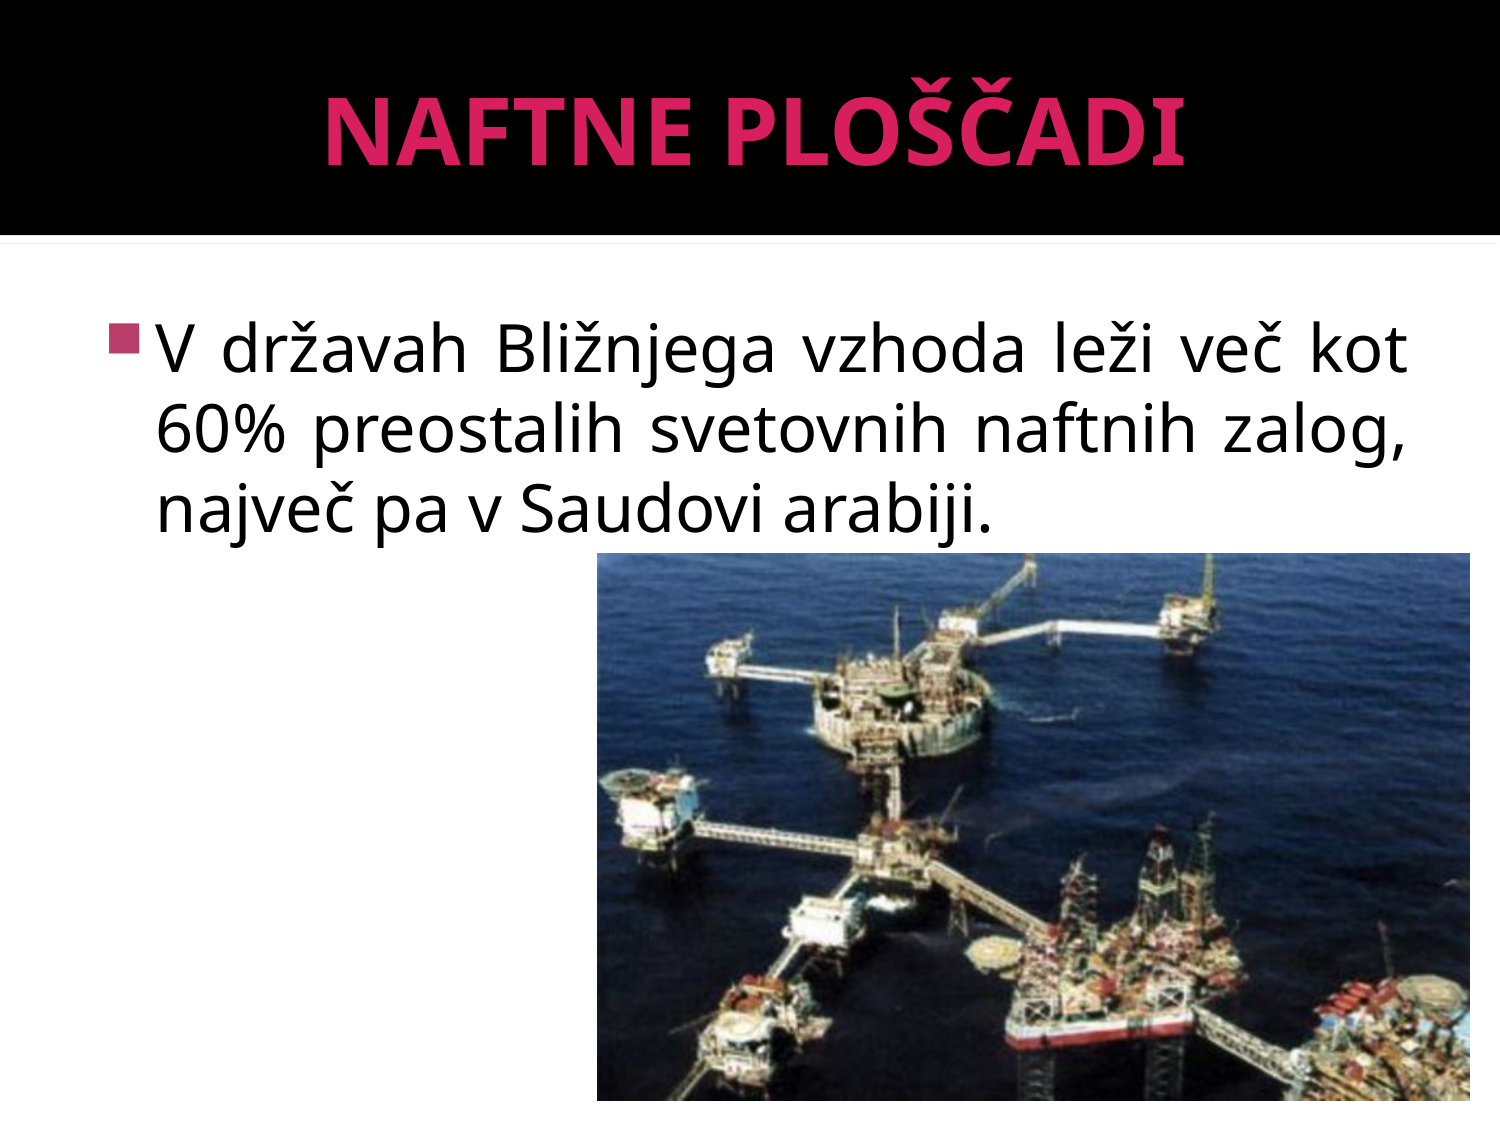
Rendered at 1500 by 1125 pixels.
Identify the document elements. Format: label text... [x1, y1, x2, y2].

title NAFTNE PLOŠČADI [75, 25, 1425, 231]
list V državah Bližnjega vzhoda leži več kot 60% preostalih svetovnih naftnih zalog, največ pa v Saudovi arabiji. [75, 291, 1425, 1050]
picture [597, 553, 1470, 1101]
